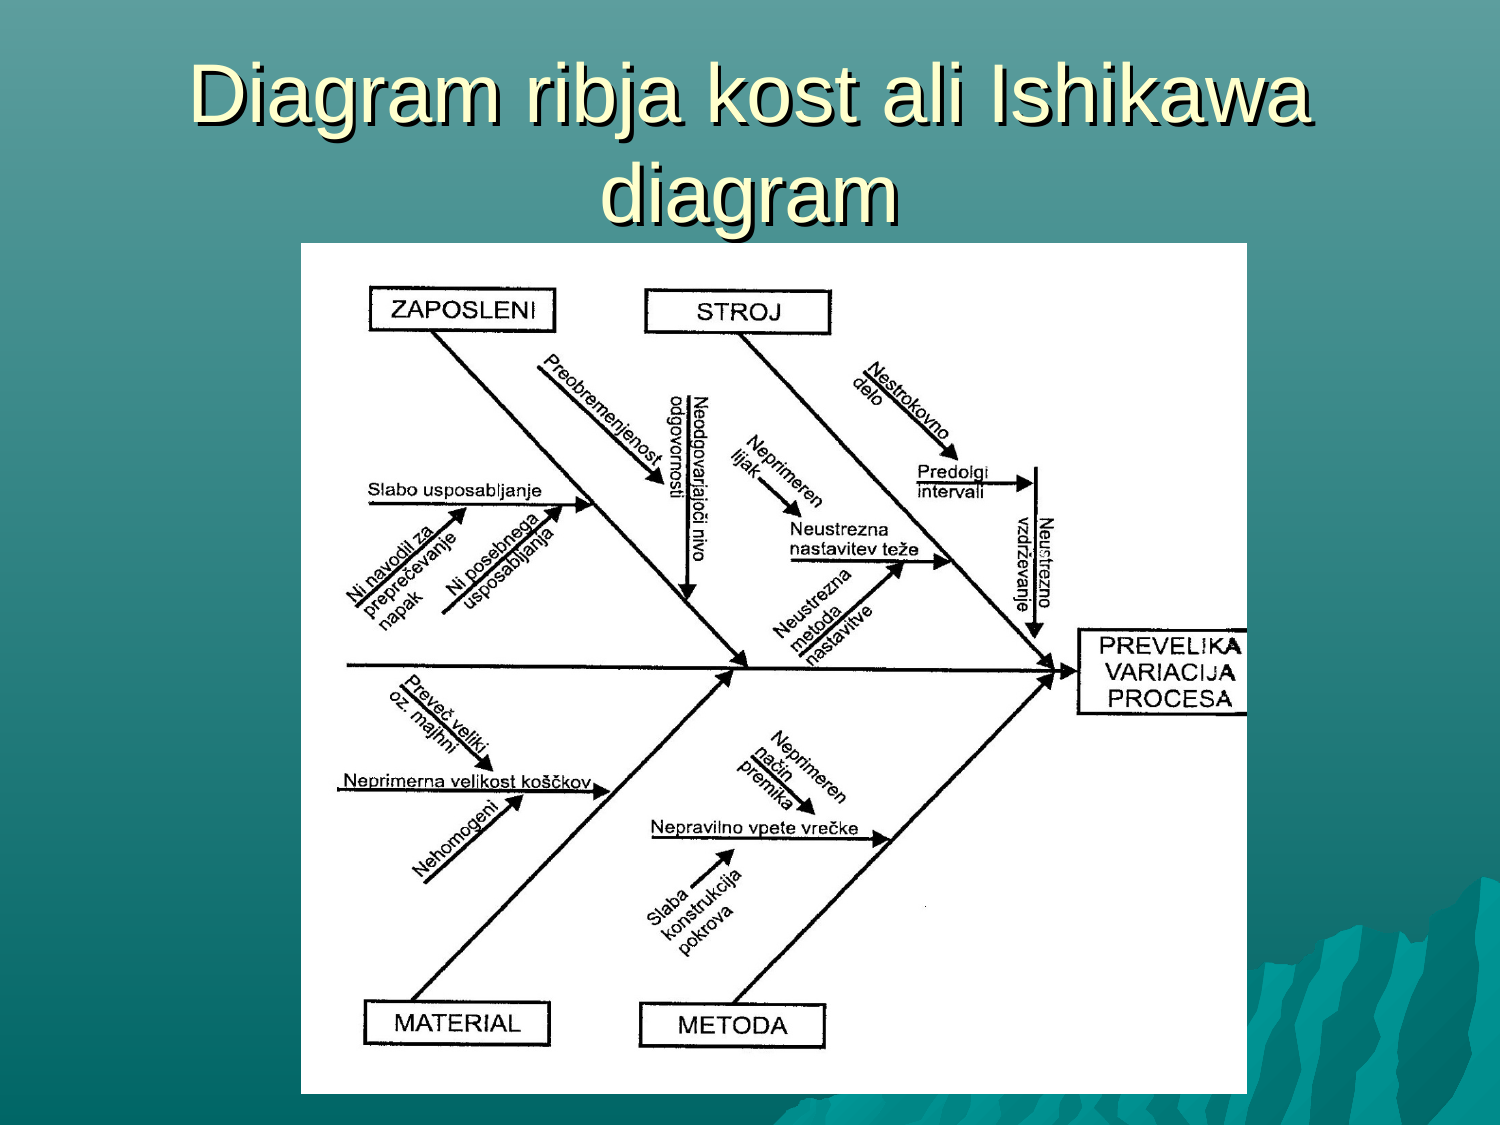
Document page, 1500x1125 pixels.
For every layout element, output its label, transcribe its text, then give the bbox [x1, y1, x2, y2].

title Diagram ribja kost ali Ishikawa diagram [75, 31, 1426, 247]
text_box [301, 243, 1247, 1094]
